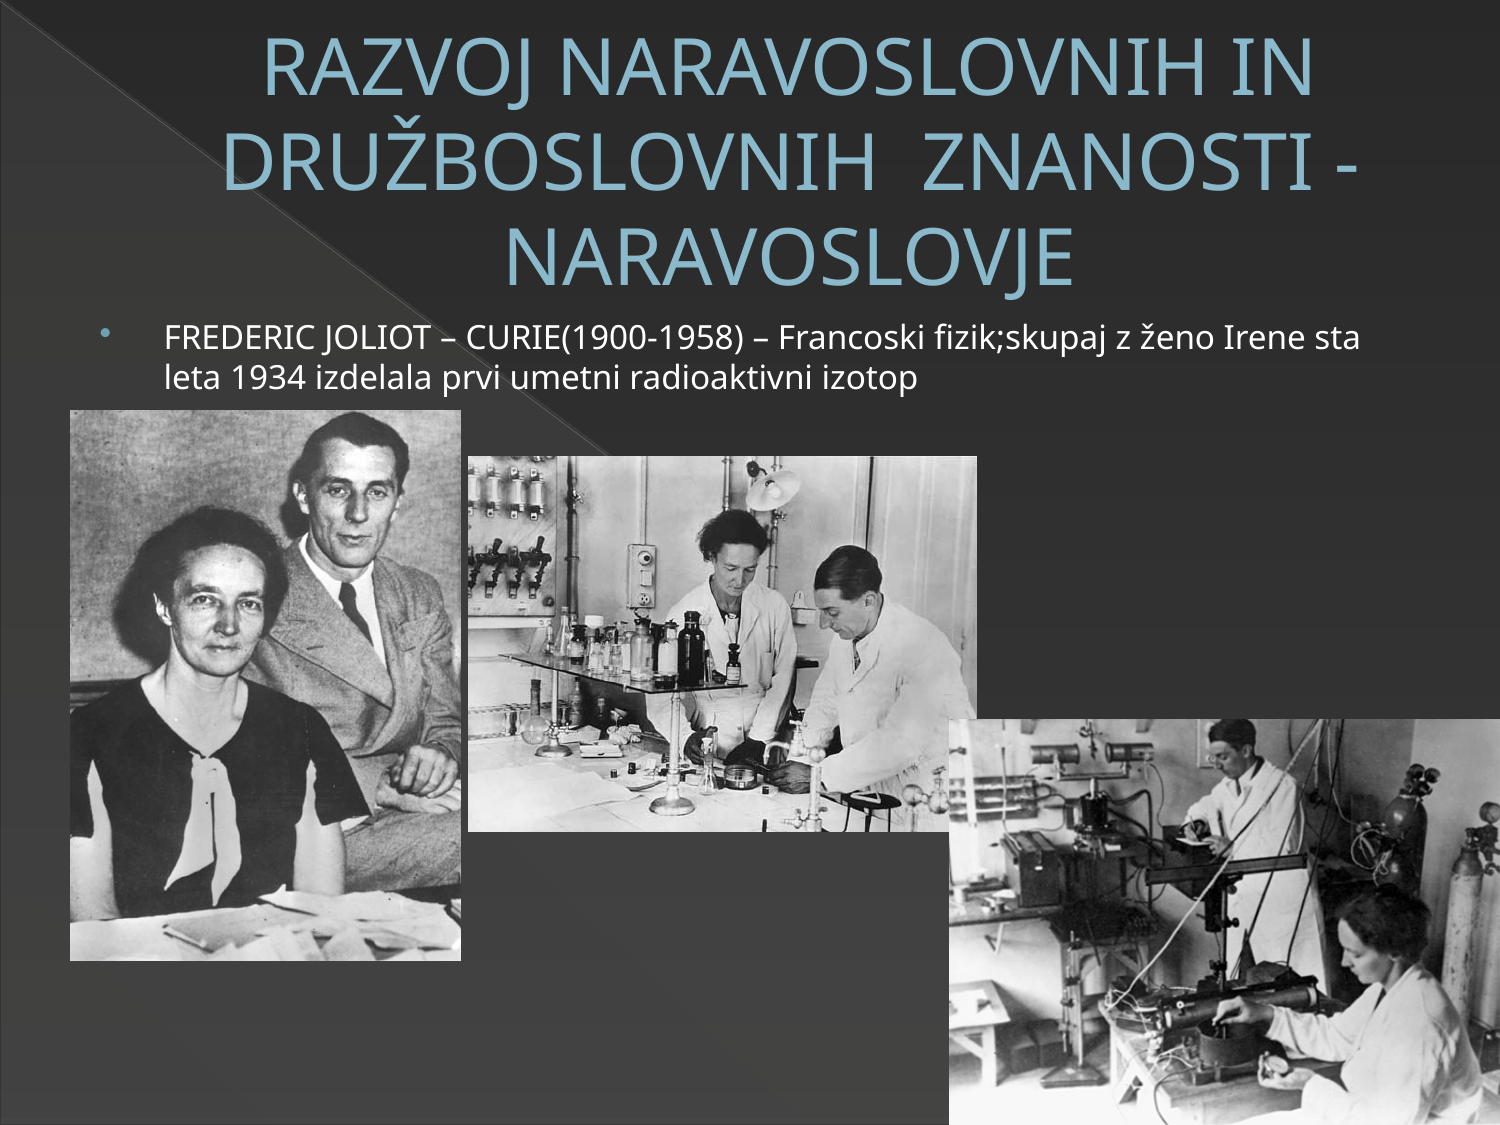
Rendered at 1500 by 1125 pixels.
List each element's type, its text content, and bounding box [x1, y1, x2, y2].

list FREDERIC JOLIOT – CURIE(1900-1958) – Francoski fizik;skupaj z ženo Irene sta leta 1934 izdelala prvi umetni radioaktivni izotop [75, 308, 1425, 1059]
picture [70, 410, 461, 961]
picture [468, 456, 1500, 1125]
title RAZVOJ NARAVOSLOVNIH IN DRUŽBOSLOVNIH ZNANOSTI - NARAVOSLOVJE [75, 43, 1425, 274]
